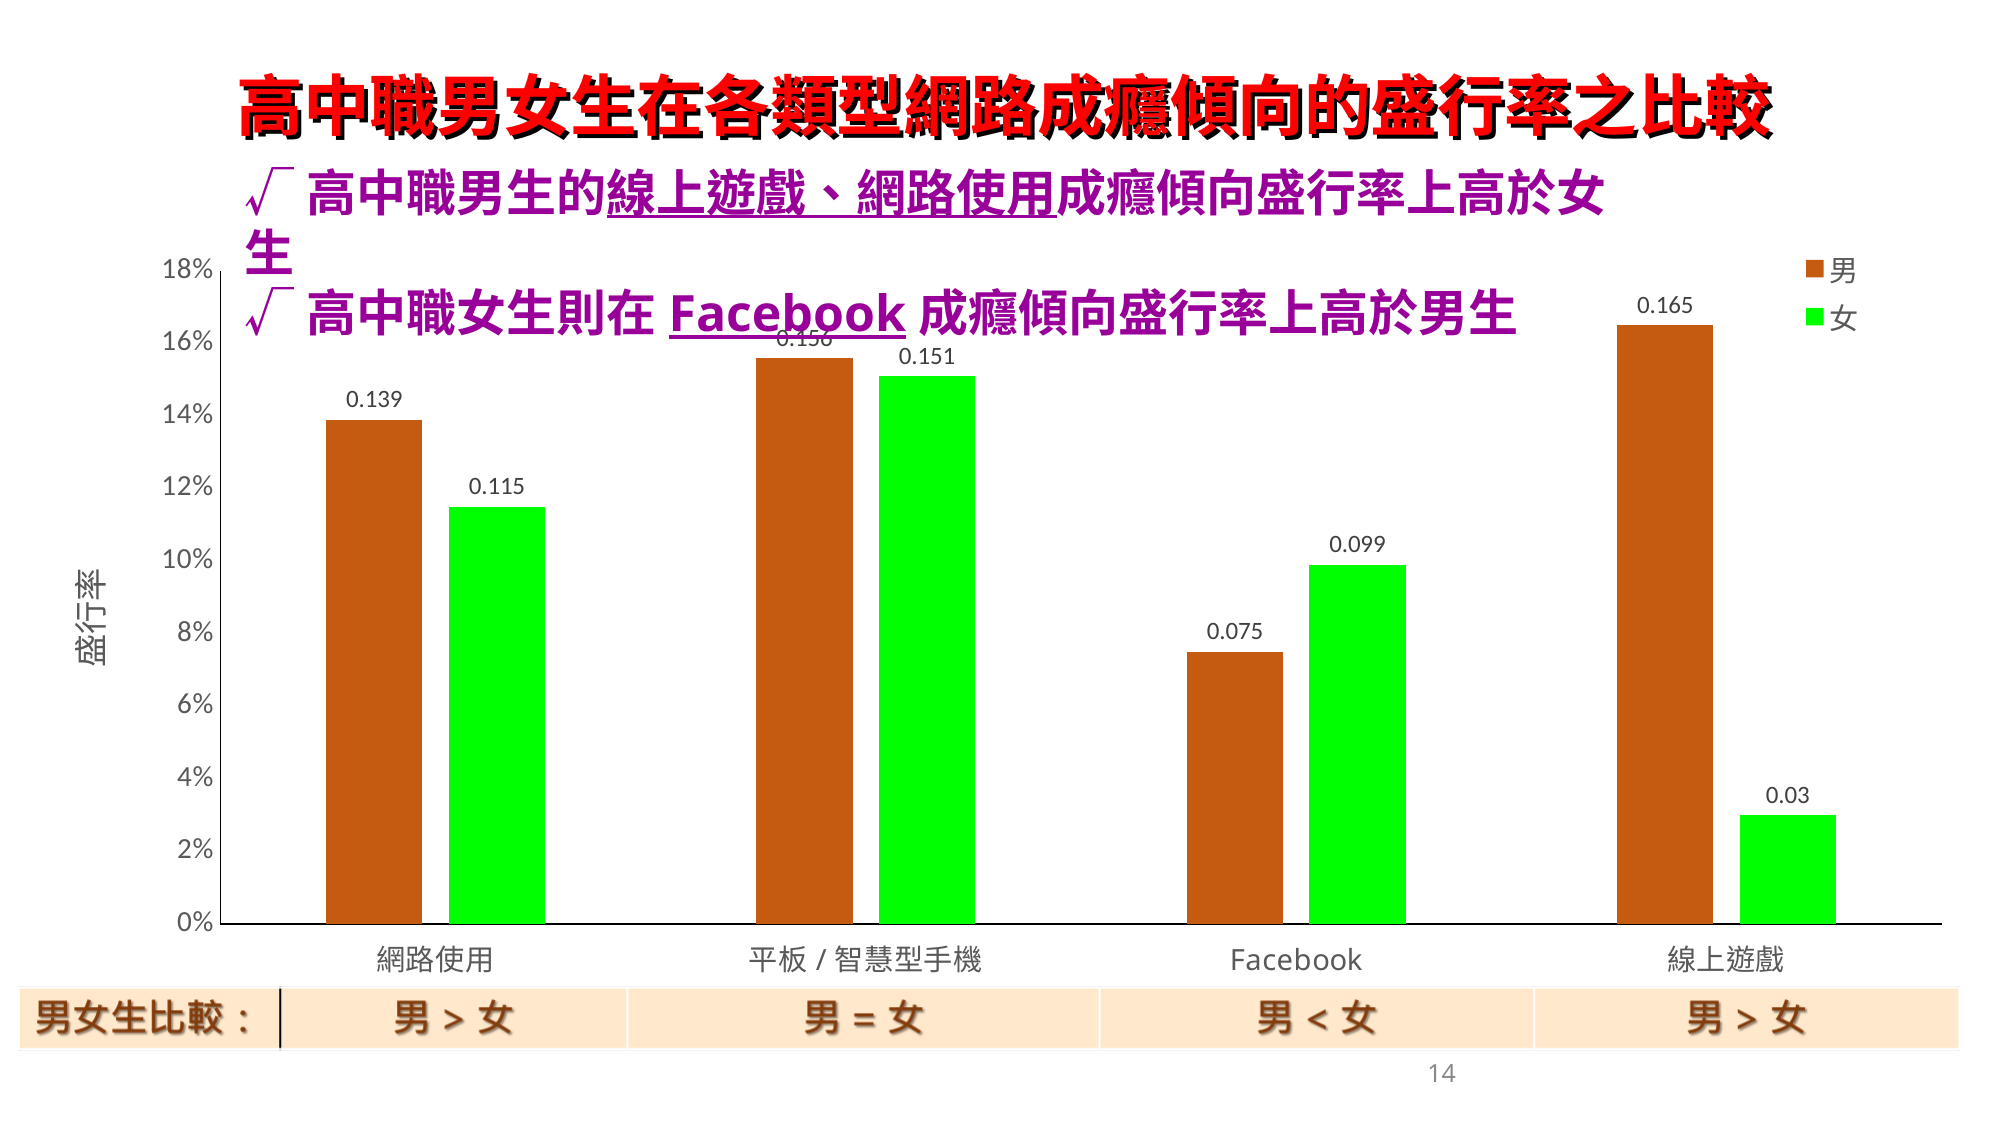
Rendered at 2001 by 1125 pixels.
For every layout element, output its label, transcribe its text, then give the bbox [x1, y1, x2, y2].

chart [1482, 290, 1490, 298]
chart [520, 290, 528, 298]
title 高中職男女生在各類型網路成癮傾向的盛行率之比較 [141, 0, 1867, 202]
chart [473, 306, 489, 319]
text_box 14 [1412, 1042, 1863, 1103]
chart [434, 290, 441, 303]
chart [950, 290, 957, 296]
text_box √高中職男生的線上遊戲、網路使用成癮傾向盛行率上高於女生 √高中職女生則在Facebook成癮傾向盛行率上高於男生 [229, 153, 1646, 290]
chart [366, 303, 378, 314]
chart [58, 202, 1969, 980]
picture [18, 982, 1960, 1070]
chart [384, 303, 395, 314]
chart [566, 313, 575, 318]
chart [1130, 299, 1147, 312]
